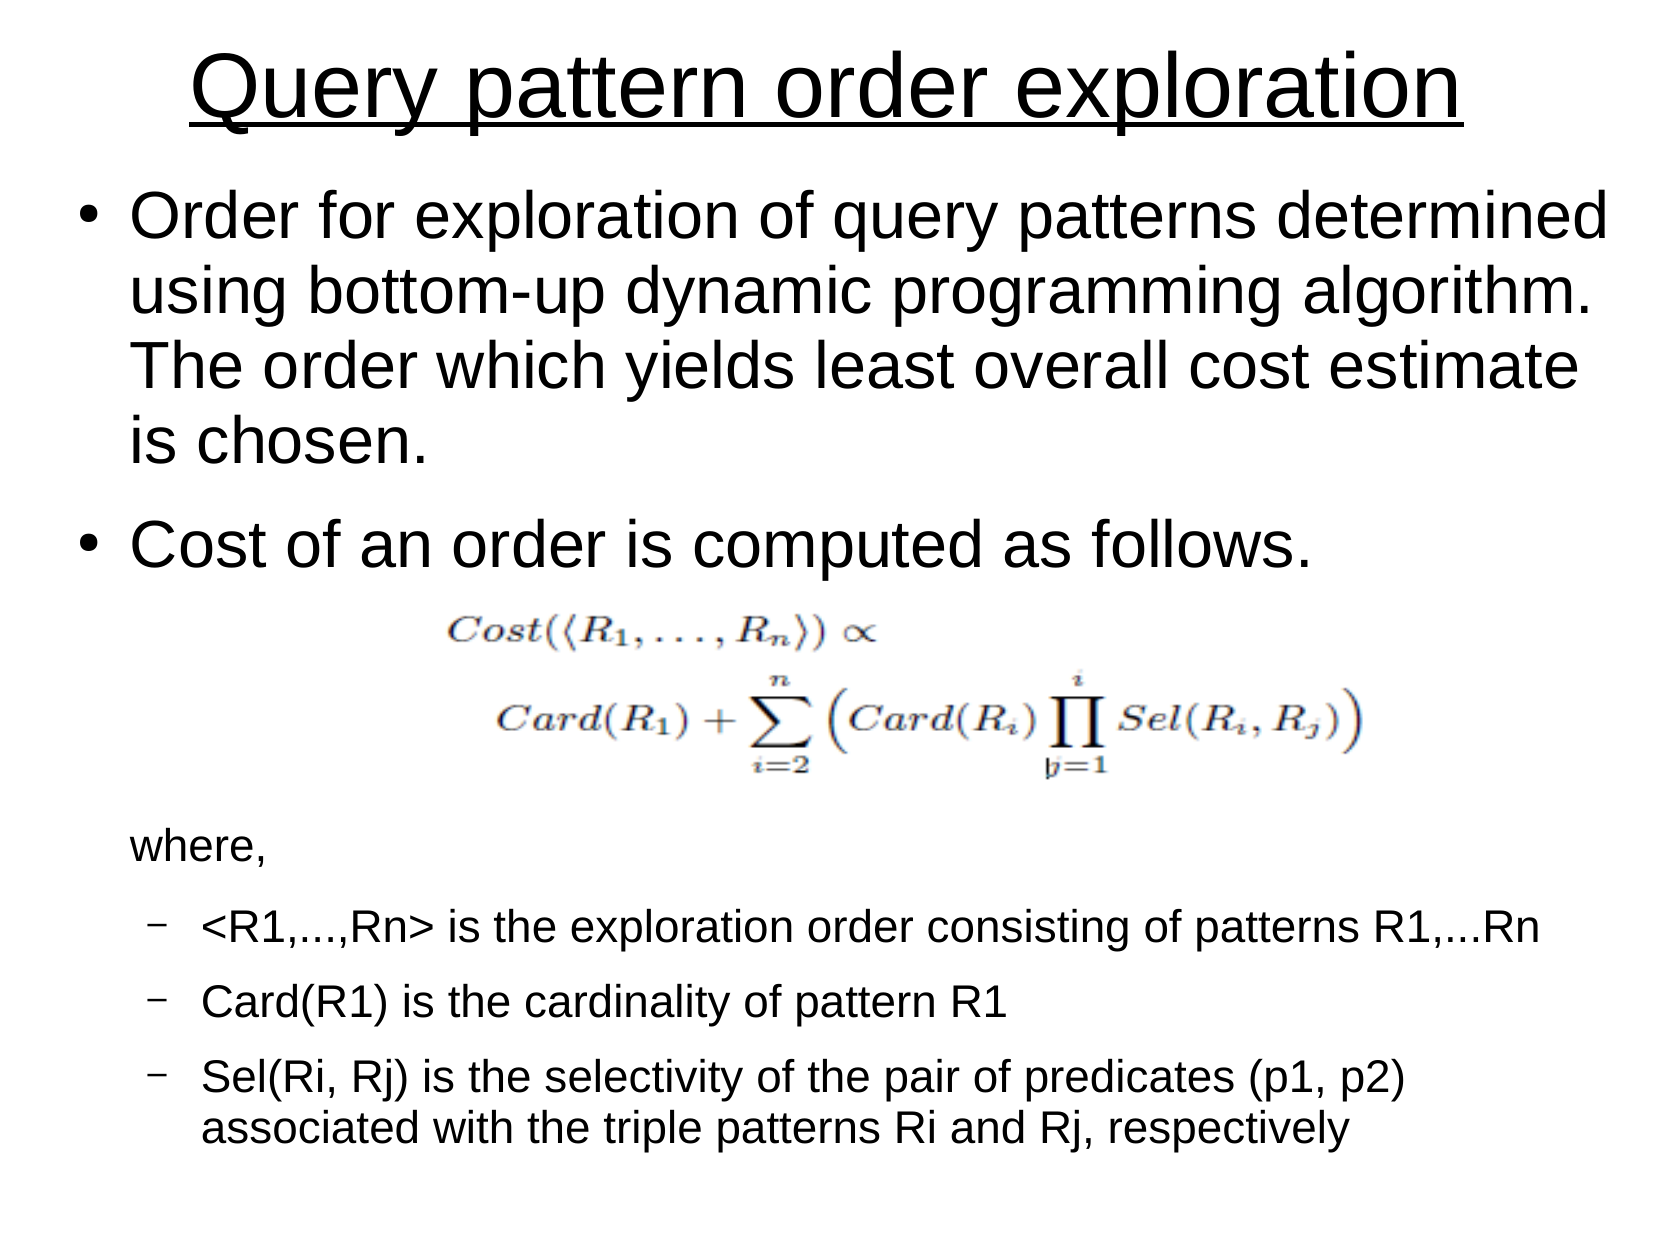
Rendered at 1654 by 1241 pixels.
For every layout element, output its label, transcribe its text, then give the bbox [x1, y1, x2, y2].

list Order for exploration of query patterns determined using bottom-up dynamic programming algorithm. The order which yields least overall cost estimate is chosen. Cost of an order is computed as follows. where, <R1,...,Rn> is the exploration order consisting of patterns R1,...Rn Card(R1) is the cardinality of pattern R1 Sel(Ri, Rj) is the selectivity of the pair of predicates (p1, p2) associated with the triple patterns Ri and Rj, respectively [59, 178, 1619, 1158]
picture [413, 602, 1394, 805]
title Query pattern order exploration [0, 5, 1654, 166]
